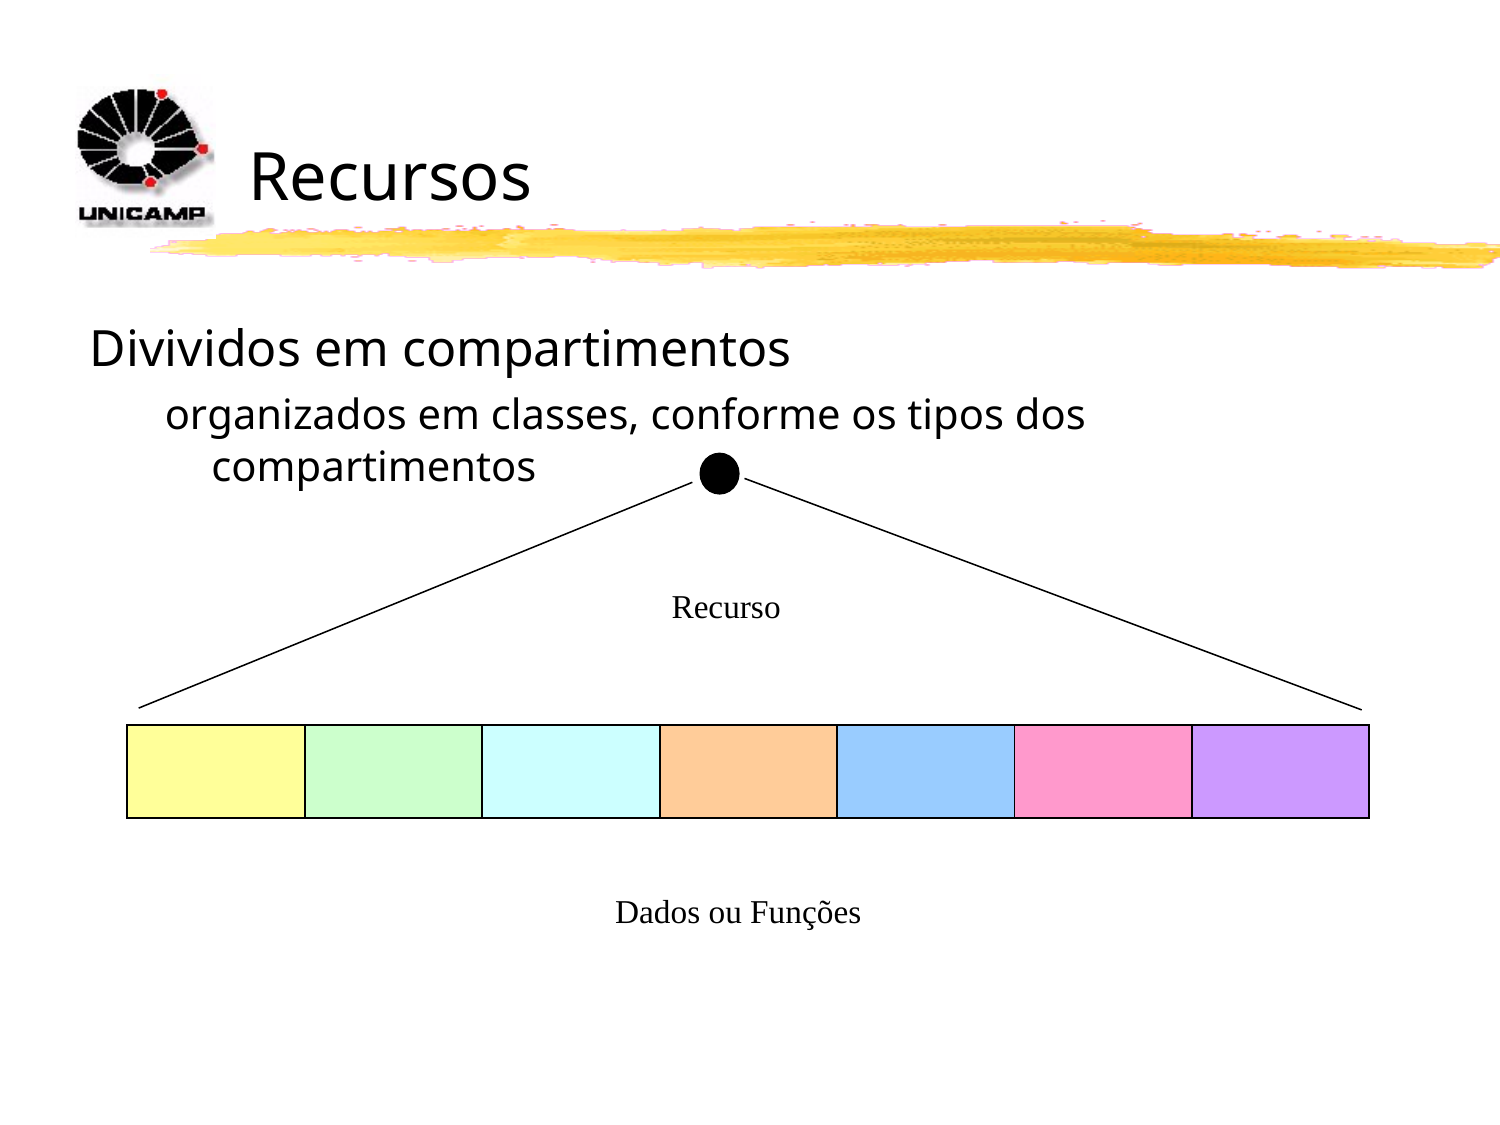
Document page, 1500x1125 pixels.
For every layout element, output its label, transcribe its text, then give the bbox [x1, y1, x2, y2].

picture [75, 74, 1500, 279]
list Divividos em compartimentos organizados em classes, conforme os tipos dos compartimentos [74, 309, 1417, 508]
text_box Dados ou Funções [600, 882, 877, 938]
text_box Recurso [656, 577, 796, 633]
title Recursos [233, 37, 1434, 225]
text_box [127, 725, 1370, 818]
text_box [700, 453, 739, 494]
